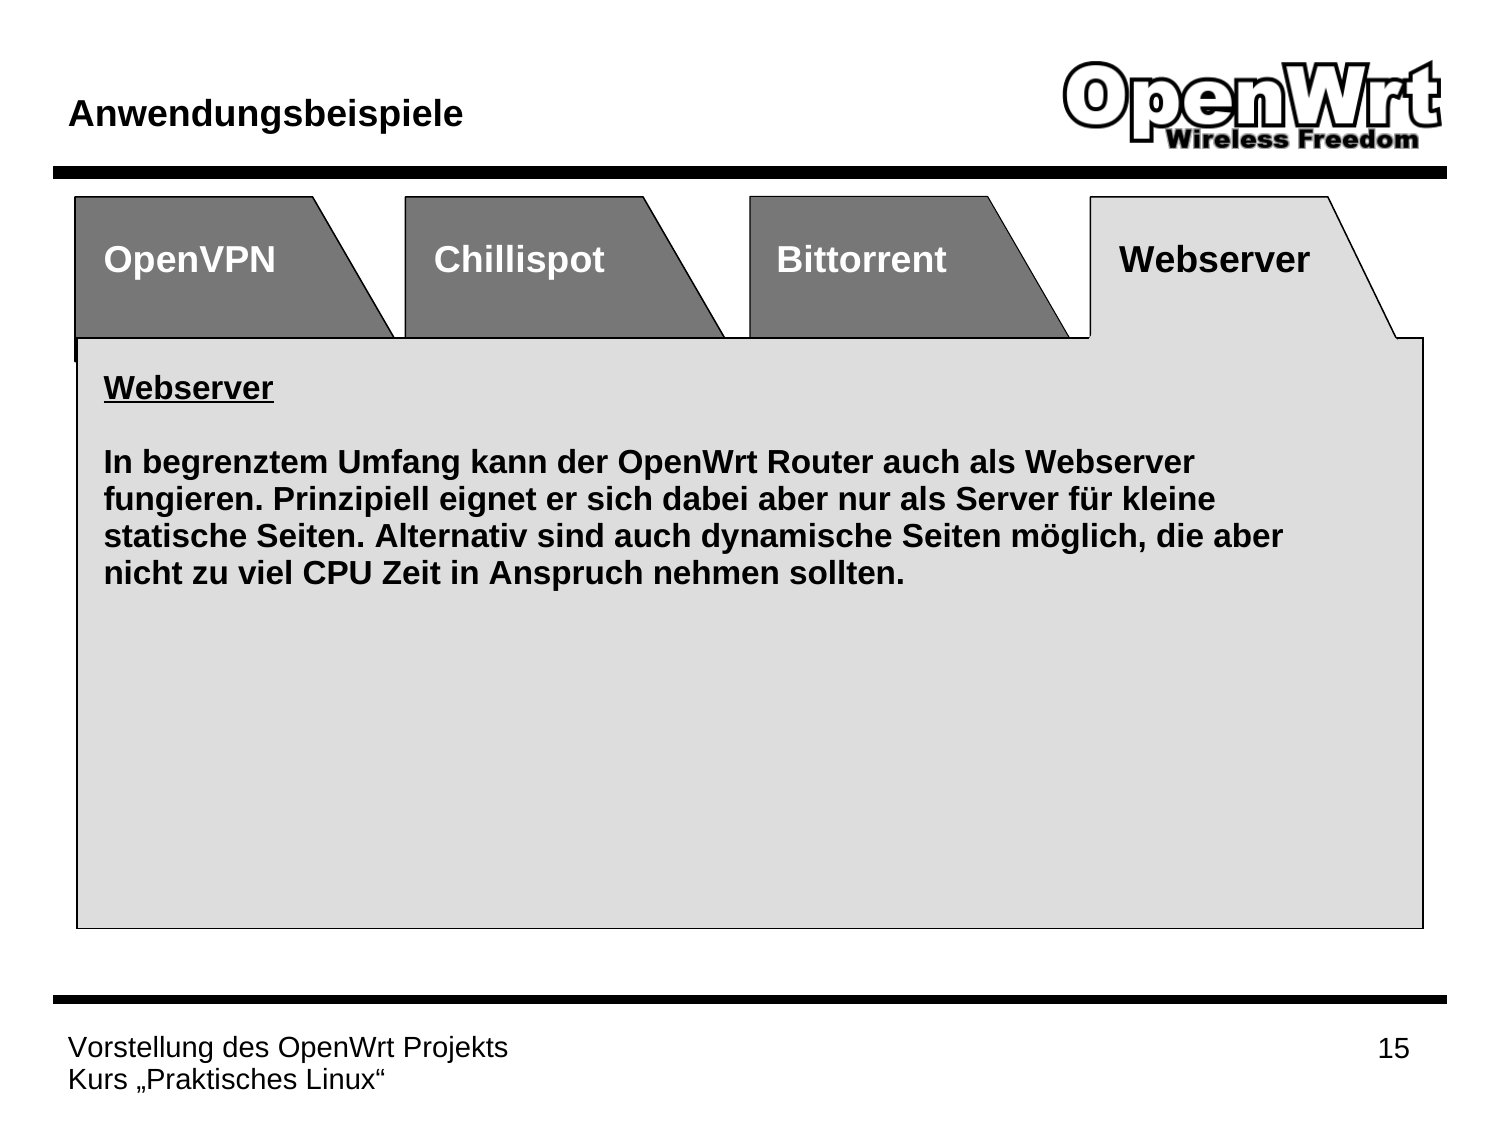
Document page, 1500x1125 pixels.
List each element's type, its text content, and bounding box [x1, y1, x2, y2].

text_box Webserver [1104, 230, 1388, 289]
text_box Chillispot [419, 230, 703, 289]
text_box [75, 196, 1424, 929]
title Anwendungsbeispiele [53, 53, 870, 173]
text_box OpenVPN [88, 230, 373, 289]
picture [1057, 54, 1447, 154]
text_box Webserver In begrenztem Umfang kann der OpenWrt Router auch als Webserver fungieren. Prinzipiell eignet er sich dabei aber nur als Server für kleine statische Seiten. Alternativ sind auch dynamische Seiten möglich, die aber nicht zu viel CPU Zeit in Anspruch nehmen sollten. [88, 361, 1330, 600]
text_box Bittorrent [761, 230, 1046, 289]
